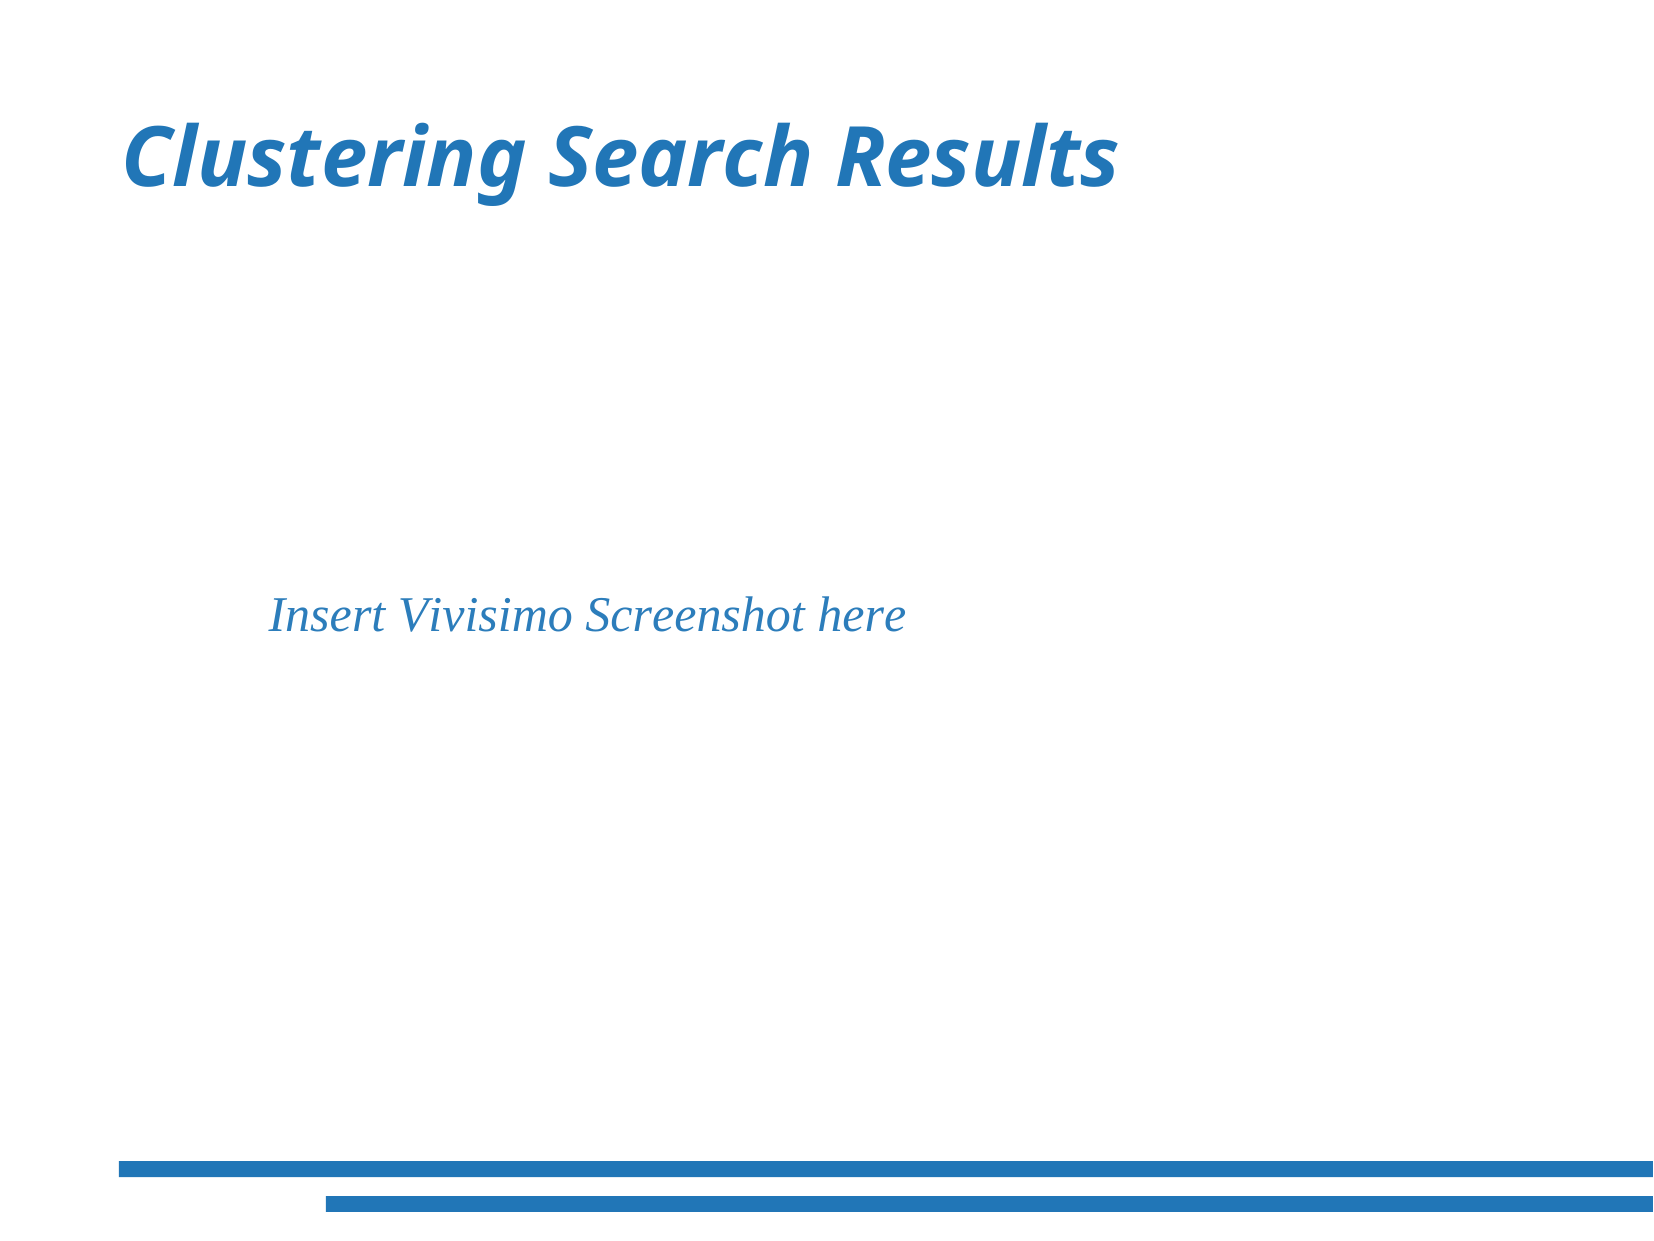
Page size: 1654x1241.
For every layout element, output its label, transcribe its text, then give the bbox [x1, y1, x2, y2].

text_box Insert Vivisimo Screenshot here [268, 586, 908, 642]
title Clustering Search Results [121, 50, 1534, 258]
